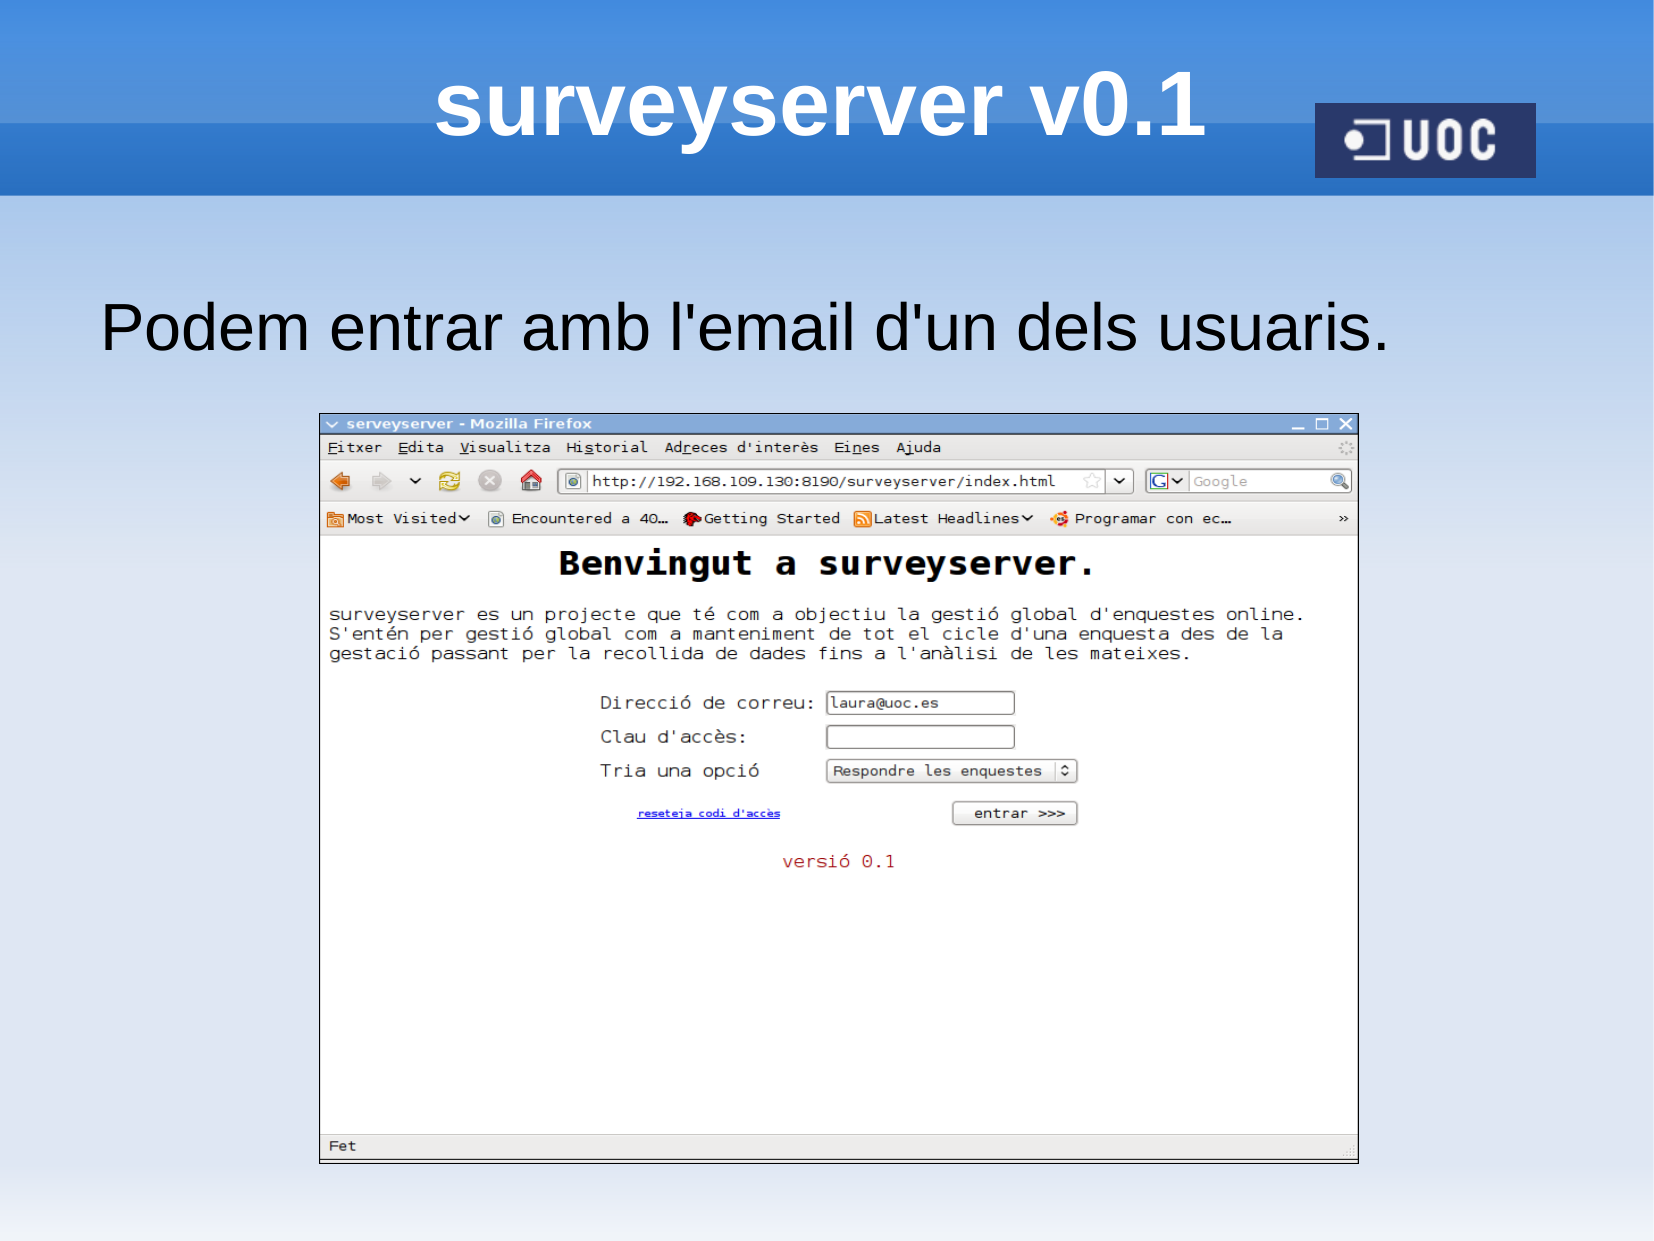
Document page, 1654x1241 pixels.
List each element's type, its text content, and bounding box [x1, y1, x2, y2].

list Podem entrar amb l'email d'un dels usuaris. [82, 290, 1571, 1094]
picture [0, 0, 1654, 1241]
title surveyserver v0.1 [76, 7, 1565, 200]
